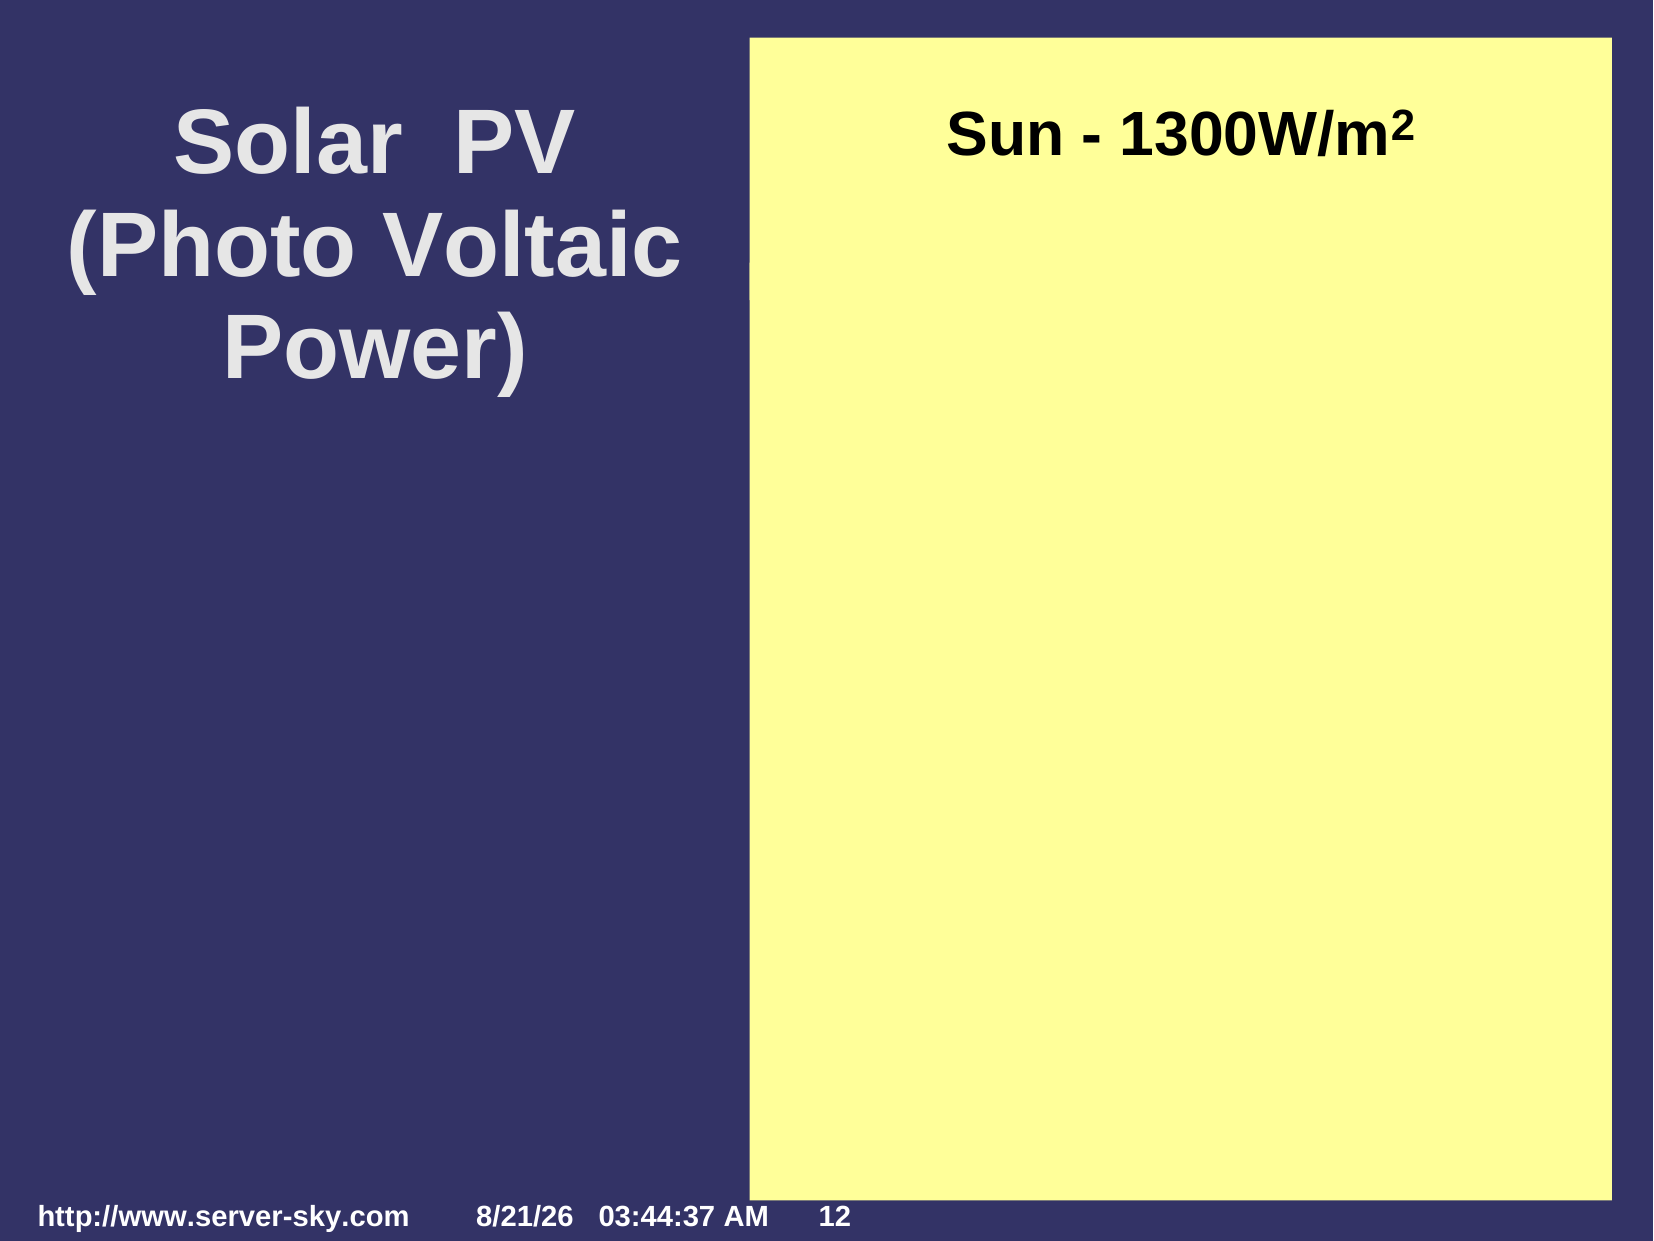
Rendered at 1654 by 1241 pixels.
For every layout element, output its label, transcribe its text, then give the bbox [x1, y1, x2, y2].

text_box Sun - 1300W/m2 [751, 37, 1612, 301]
text_box [749, 301, 1612, 1201]
title Solar PV (Photo Voltaic Power) [0, 19, 751, 470]
